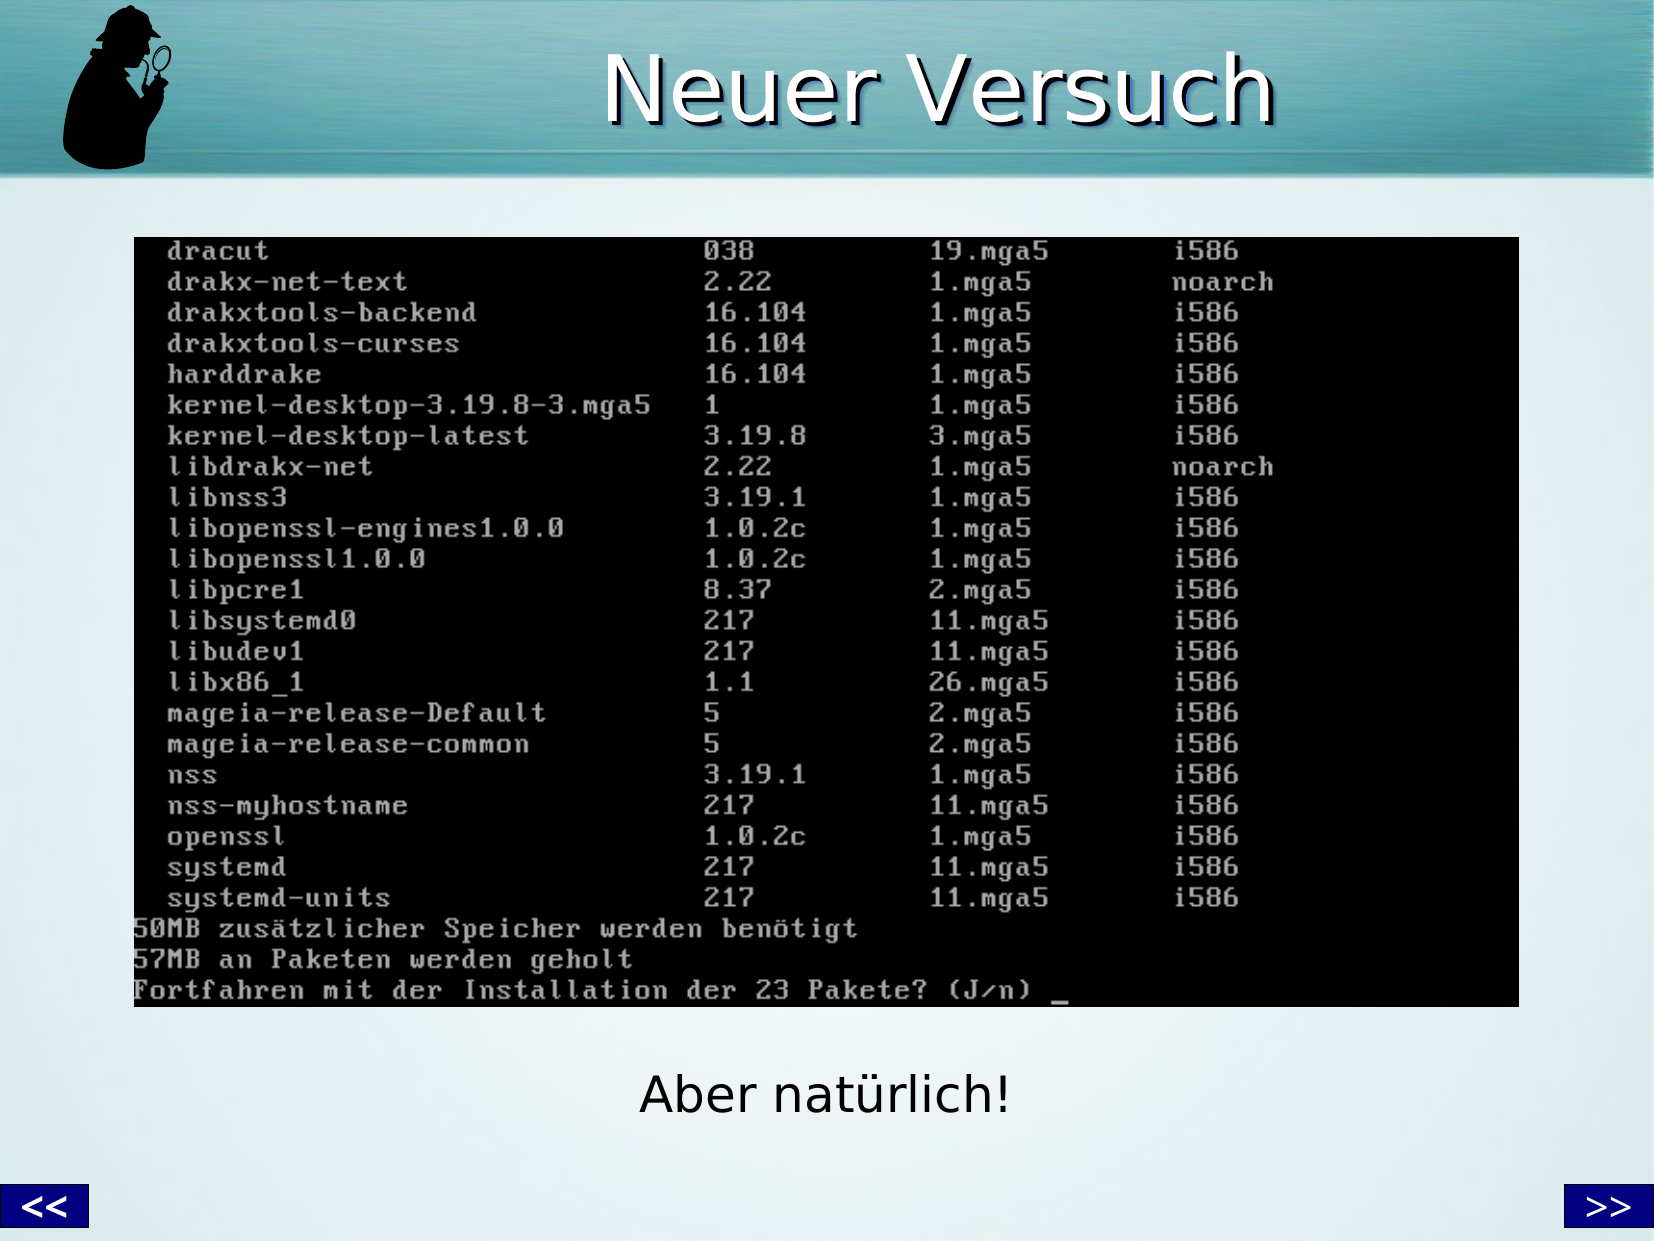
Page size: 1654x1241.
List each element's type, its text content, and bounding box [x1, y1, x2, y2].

title Neuer Versuch [224, 2, 1654, 178]
picture [0, 0, 1654, 1008]
picture [0, 1182, 1654, 1241]
text_box Aber natürlich! [0, 1008, 1654, 1182]
